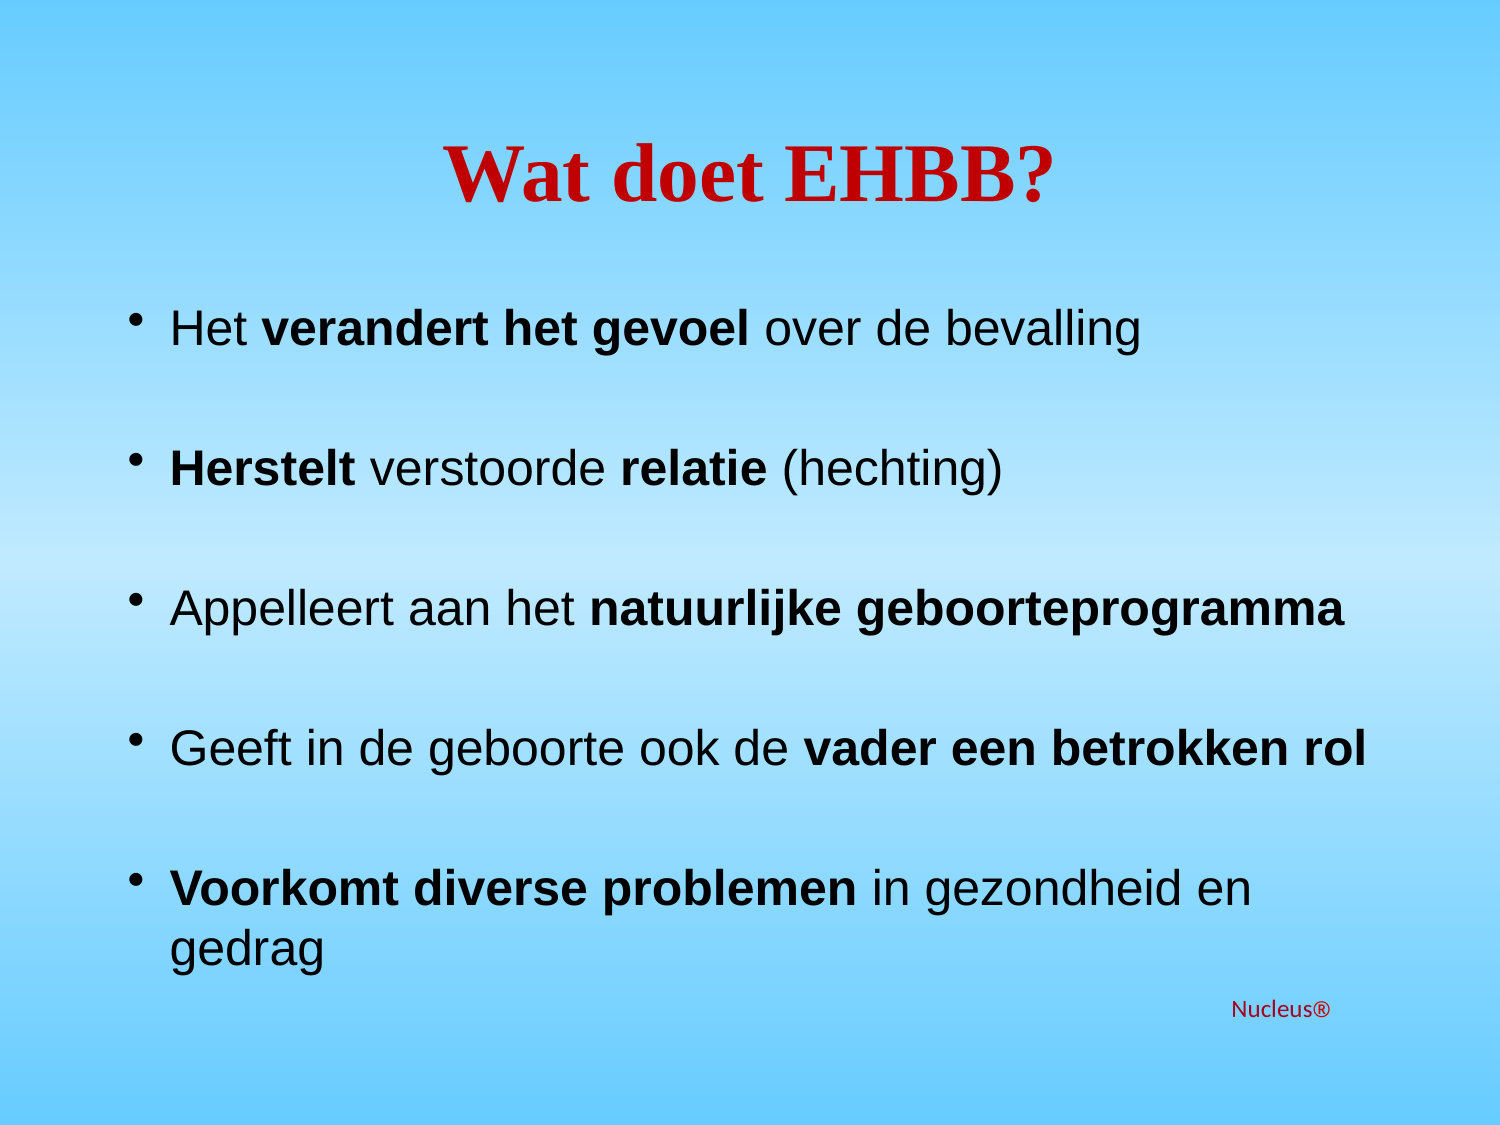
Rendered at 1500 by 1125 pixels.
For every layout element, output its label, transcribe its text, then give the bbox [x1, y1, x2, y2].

title Wat doet EHBB? [112, 73, 1388, 262]
text_box Nucleus® [1216, 972, 1367, 1033]
list Het verandert het gevoel over de bevalling Herstelt verstoorde relatie (hechting) Appelleert aan het natuurlijke geboorteprogramma Geeft in de geboorte ook de vader een betrokken rol Voorkomt diverse problemen in gezondheid en gedrag [112, 288, 1388, 964]
